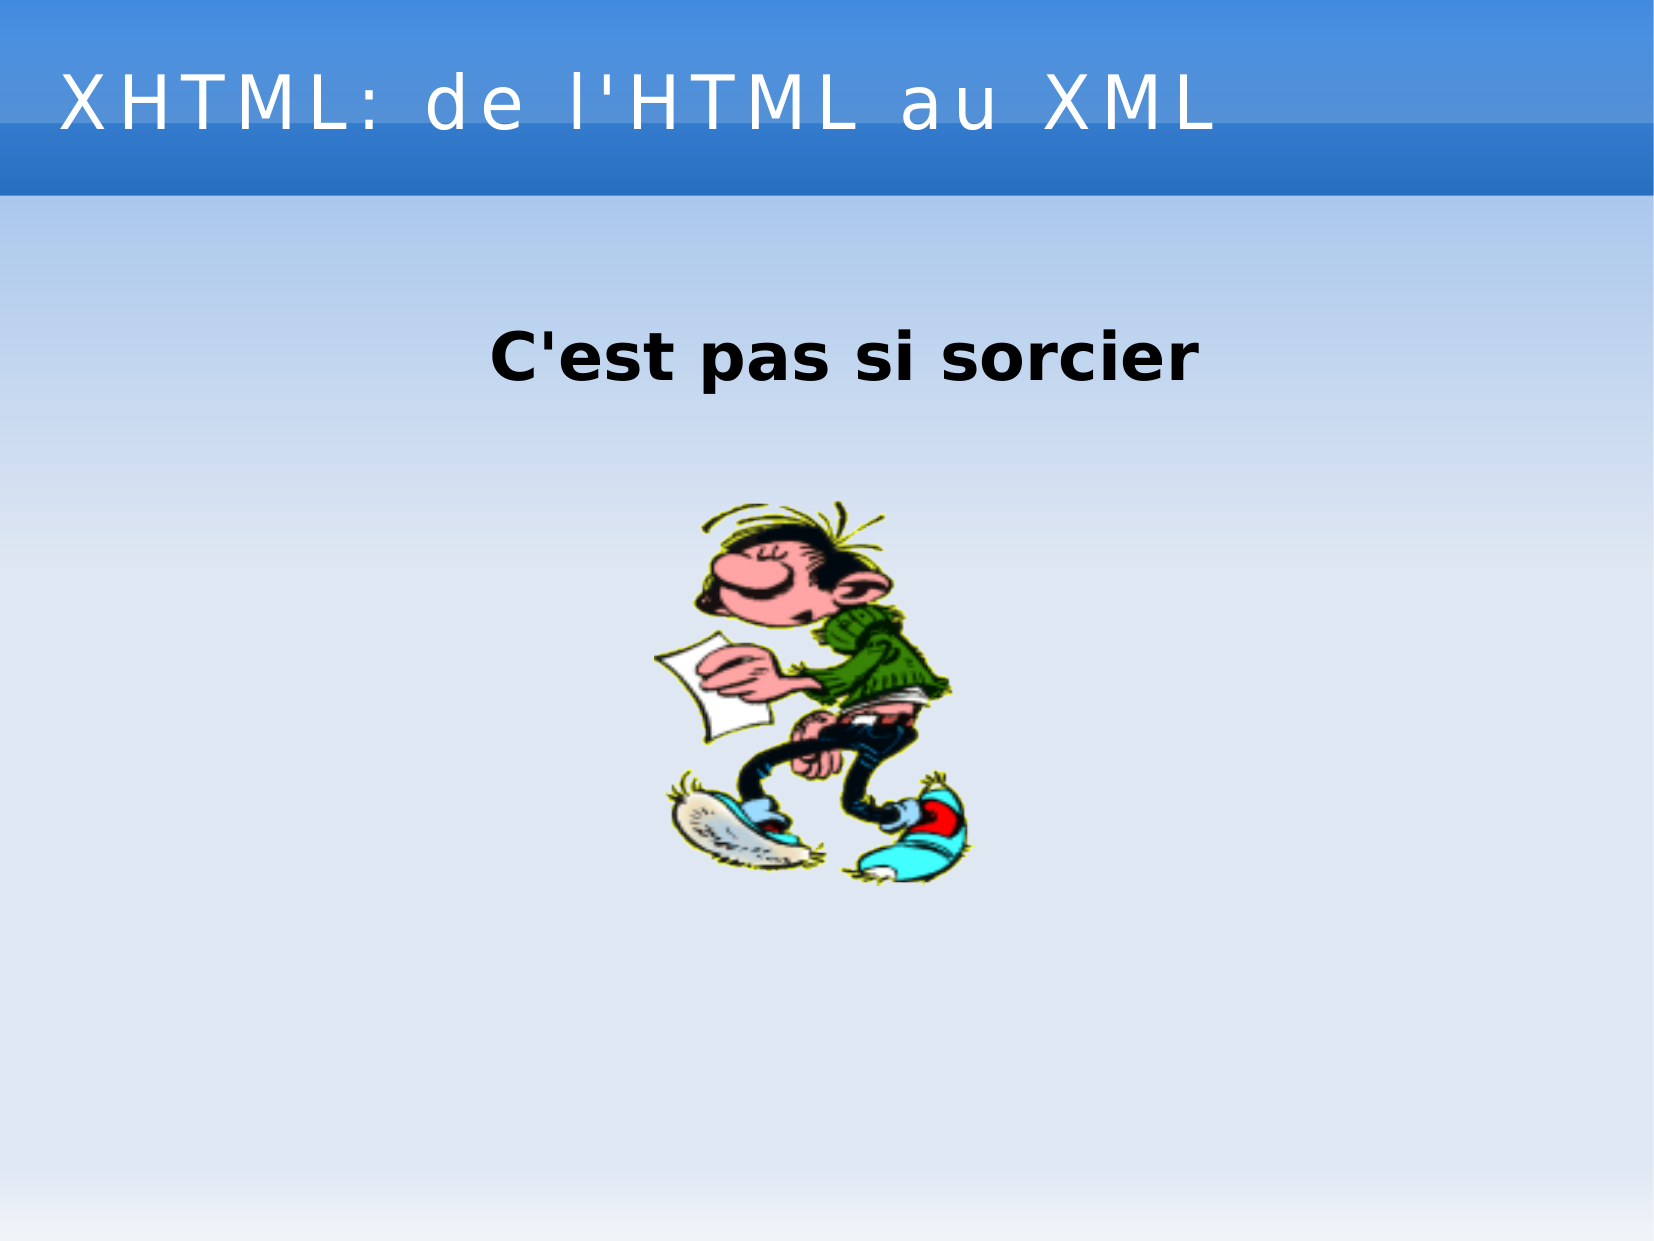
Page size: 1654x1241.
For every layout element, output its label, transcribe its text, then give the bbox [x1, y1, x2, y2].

title XHTML: de l'HTML au XML [59, 29, 1625, 178]
picture [0, 0, 1654, 1241]
subtitle C'est pas si sorcier [82, 290, 1571, 502]
